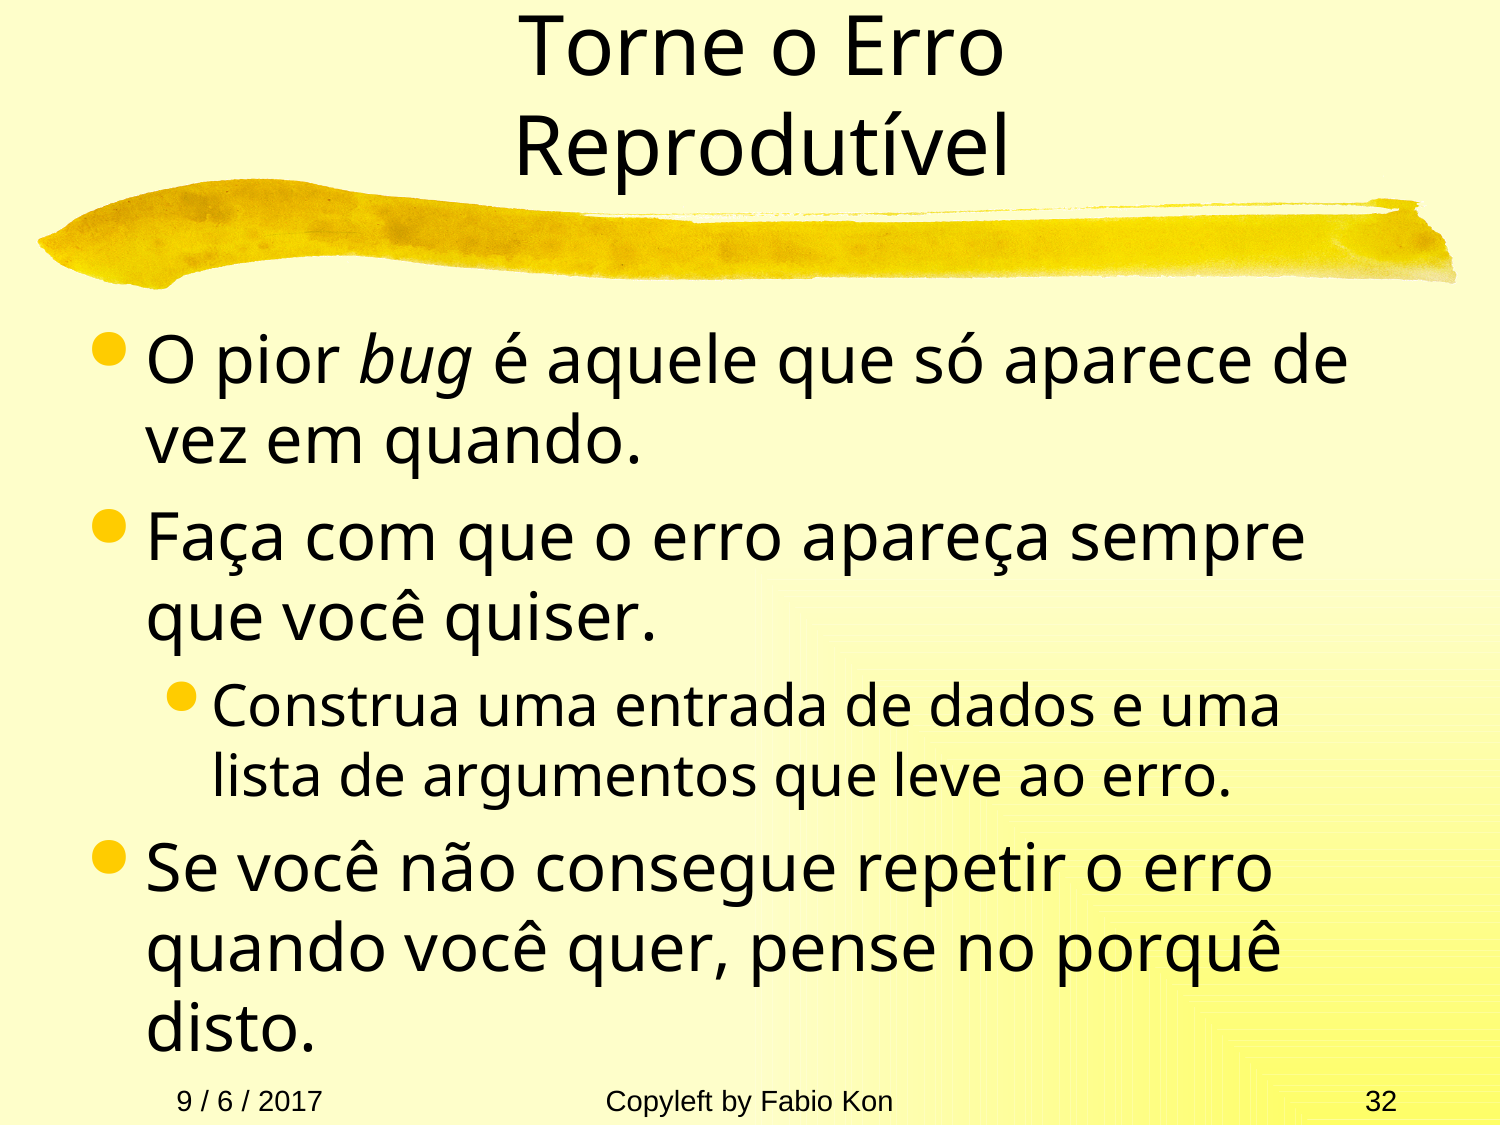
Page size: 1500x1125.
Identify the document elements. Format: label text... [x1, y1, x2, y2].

list O pior bug é aquele que só aparece de vez em quando. Faça com que o erro apareça sempre que você quiser. Construa uma entrada de dados e uma lista de argumentos que leve ao erro. Se você não consegue repetir o erro quando você quer, pense no porquê disto. [74, 309, 1417, 994]
picture [24, 174, 1463, 297]
title Torne o Erro Reprodutível [125, 0, 1401, 200]
